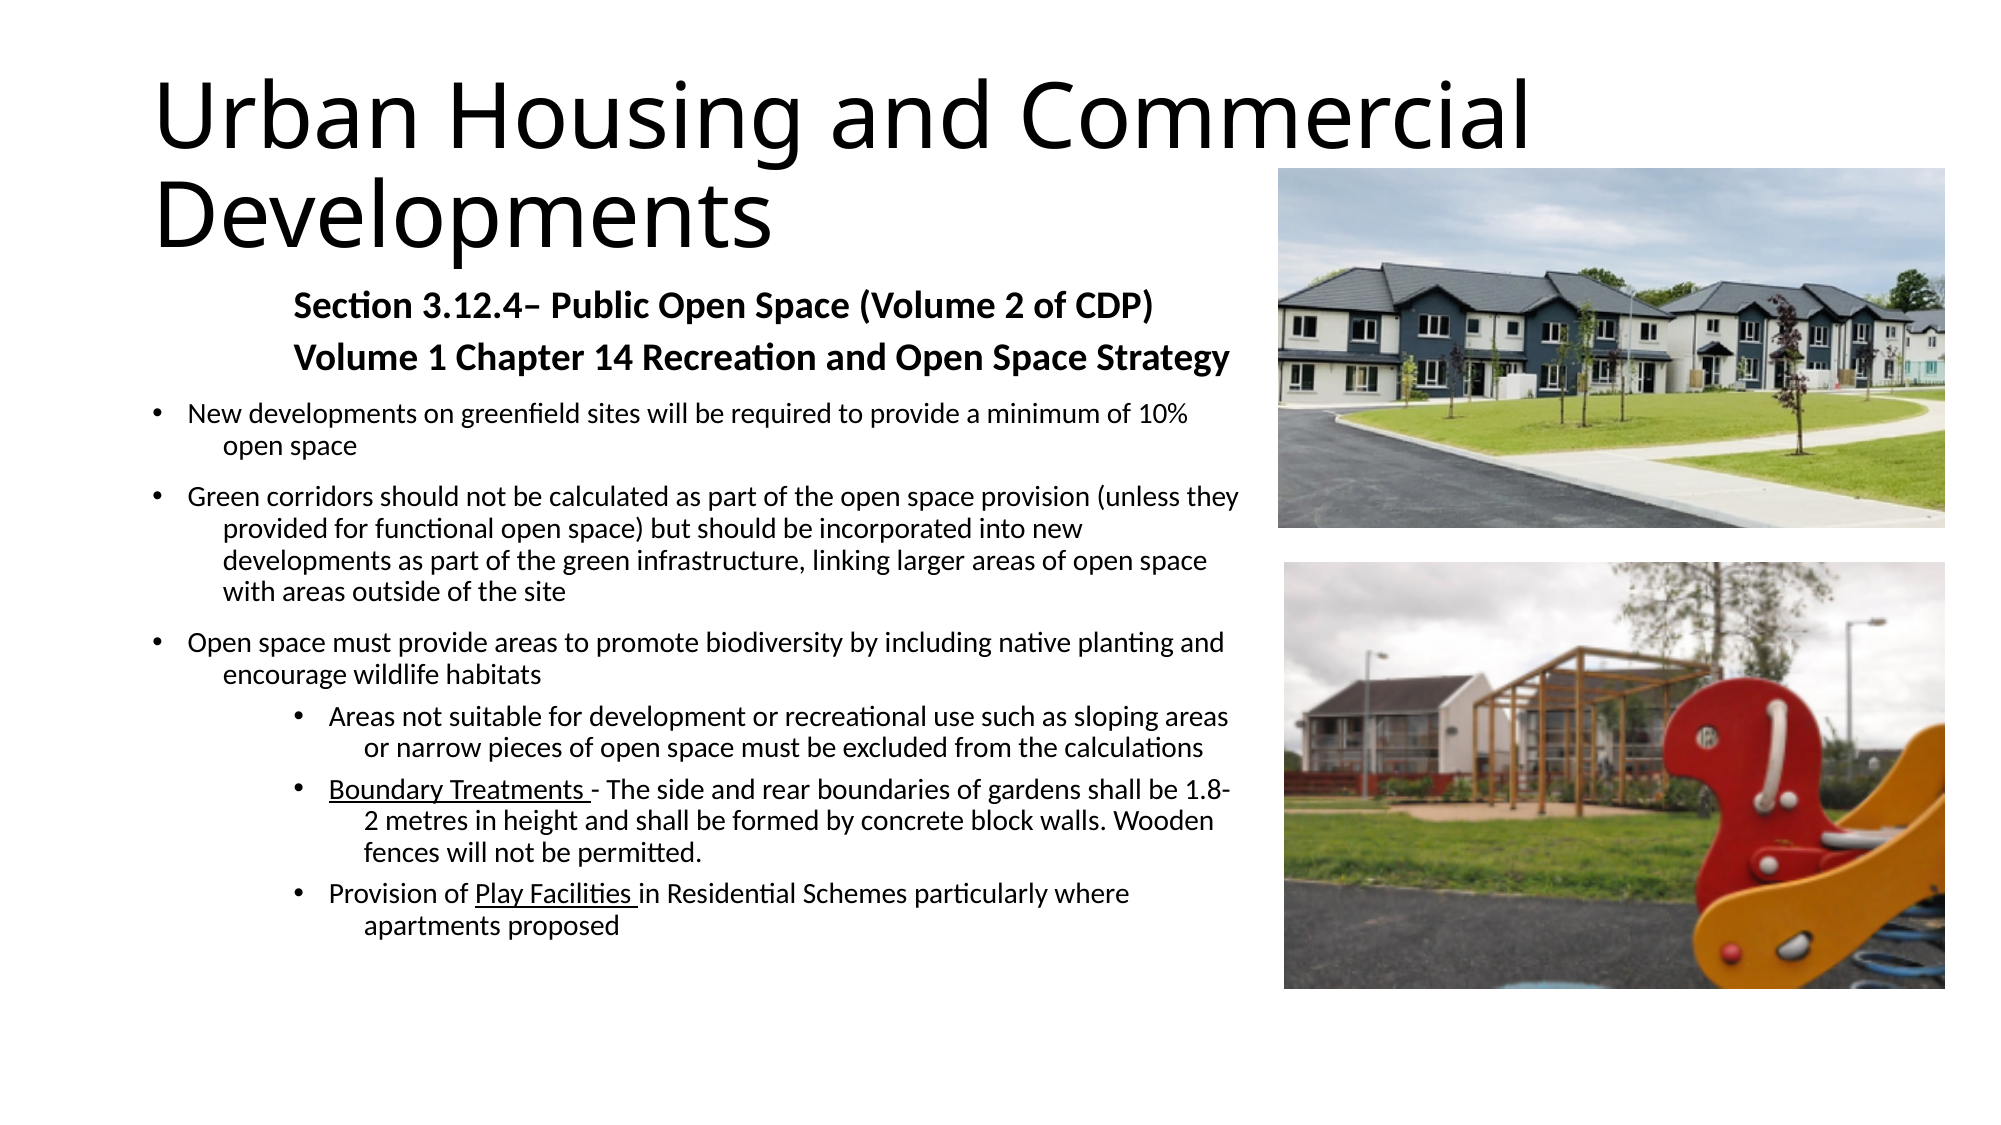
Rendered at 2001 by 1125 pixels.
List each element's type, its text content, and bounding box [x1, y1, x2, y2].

picture [1284, 562, 1945, 989]
list Section 3.12.4– Public Open Space (Volume 2 of CDP) Volume 1 Chapter 14 Recreation and Open Space Strategy New developments on greenfield sites will be required to provide a minimum of 10% open space Green corridors should not be calculated as part of the open space provision (unless they provided for functional open space) but should be incorporated into new developments as part of the green infrastructure, linking larger areas of open space with areas outside of the site Open space must provide areas to promote biodiversity by including native planting and encourage wildlife habitats Areas not suitable for development or recreational use such as sloping areas or narrow pieces of open space must be excluded from the calculations Boundary Treatments - The side and rear boundaries of gardens shall be 1.8-2 metres in height and shall be formed by concrete block walls. Wooden fences will not be permitted. Provision of Play Facilities in Residential Schemes particularly where apartments proposed [137, 277, 1259, 992]
picture [1278, 168, 1945, 528]
title Urban Housing and Commercial Developments [137, 59, 1863, 278]
